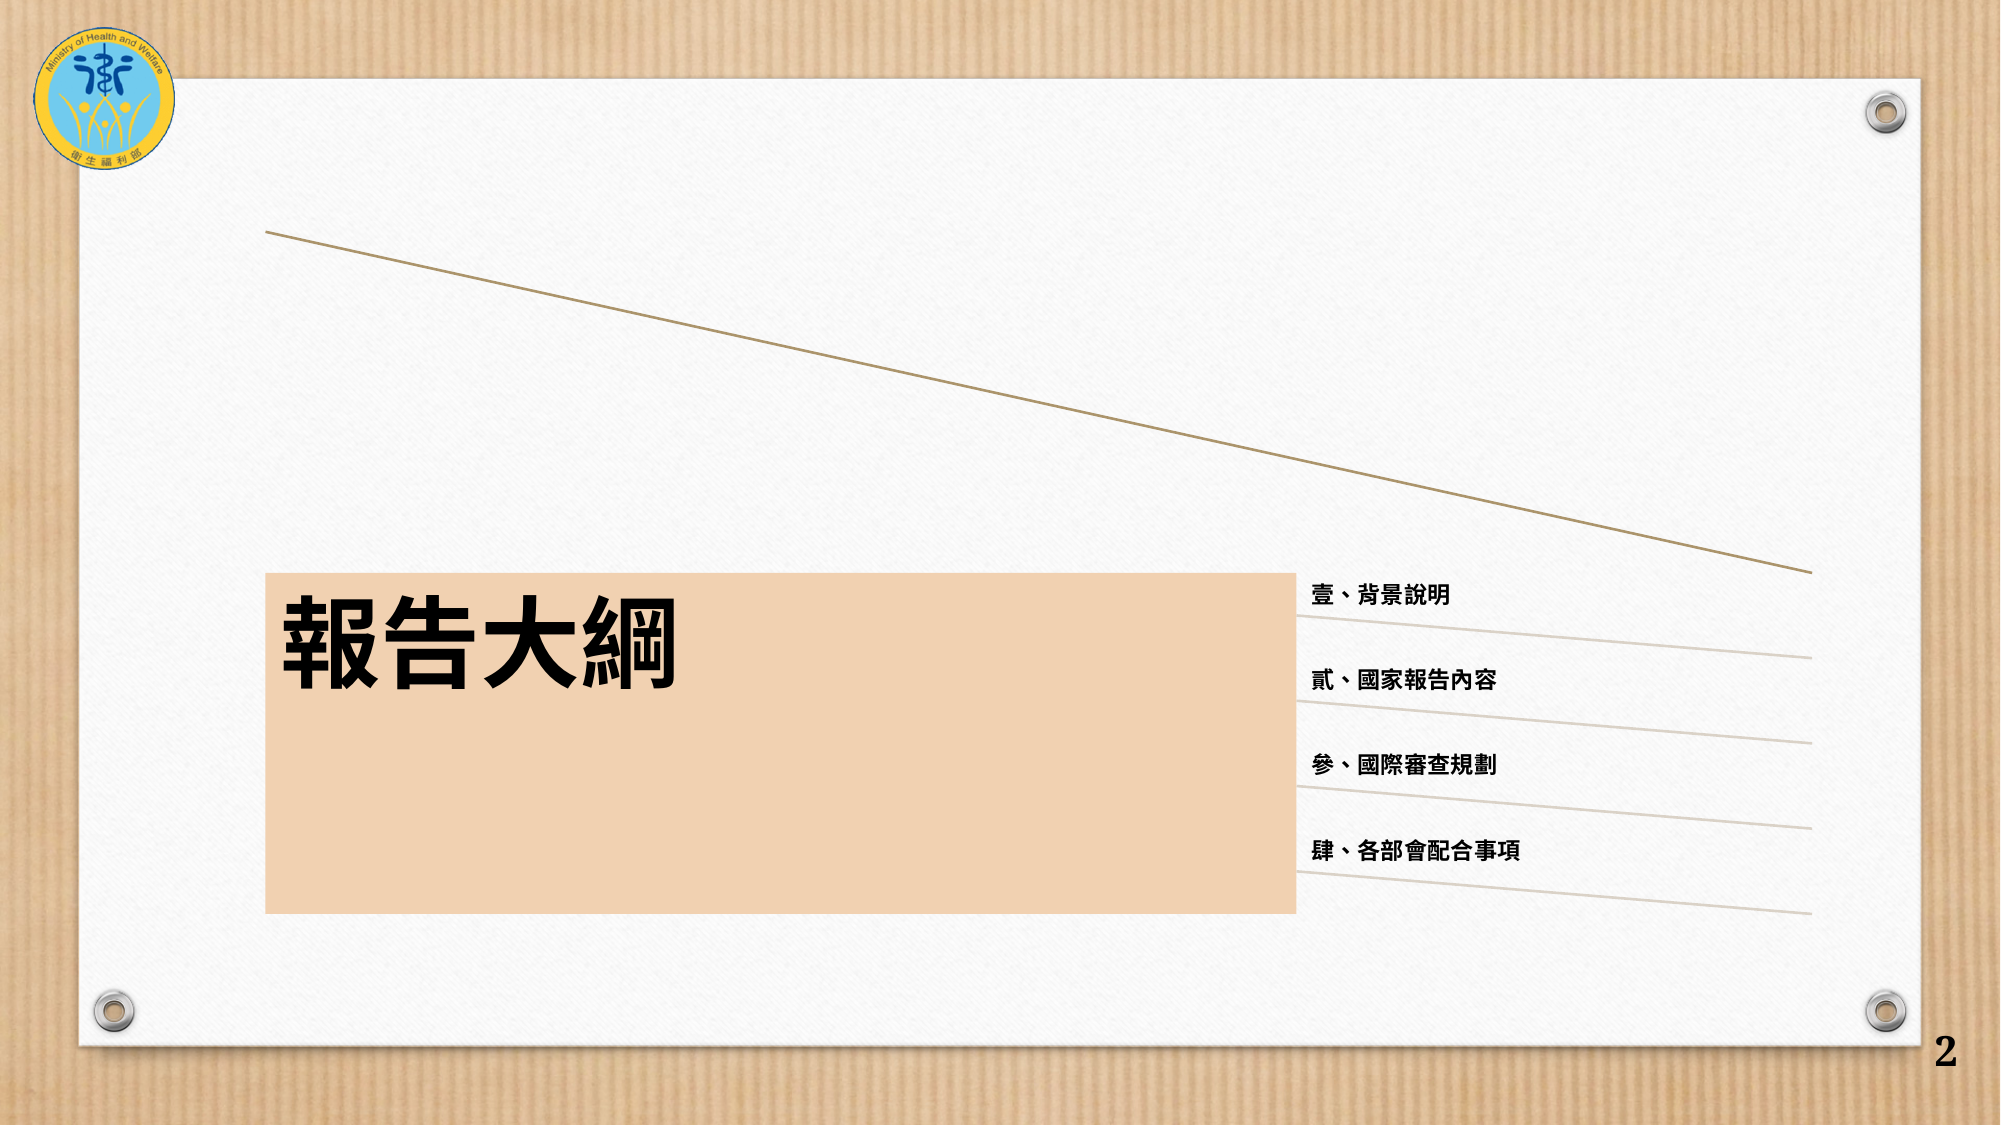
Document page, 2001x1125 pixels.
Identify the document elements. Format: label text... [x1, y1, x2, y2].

text_box [1296, 700, 1808, 743]
text_box [1296, 615, 1811, 658]
text_box 貳、國家報告內容 [1296, 658, 1813, 701]
text_box 報告大綱 [265, 572, 1297, 914]
text_box [1296, 786, 1805, 828]
text_box [1296, 871, 1813, 914]
slide_number <編號> [1883, 1029, 1973, 1076]
text_box 壹、背景說明 [1296, 572, 1813, 616]
picture [0, 0, 2001, 1125]
text_box [265, 231, 1808, 572]
text_box 肆、各部會配合事項 [1296, 828, 1813, 872]
text_box 參、國際審查規劃 [1296, 743, 1813, 786]
